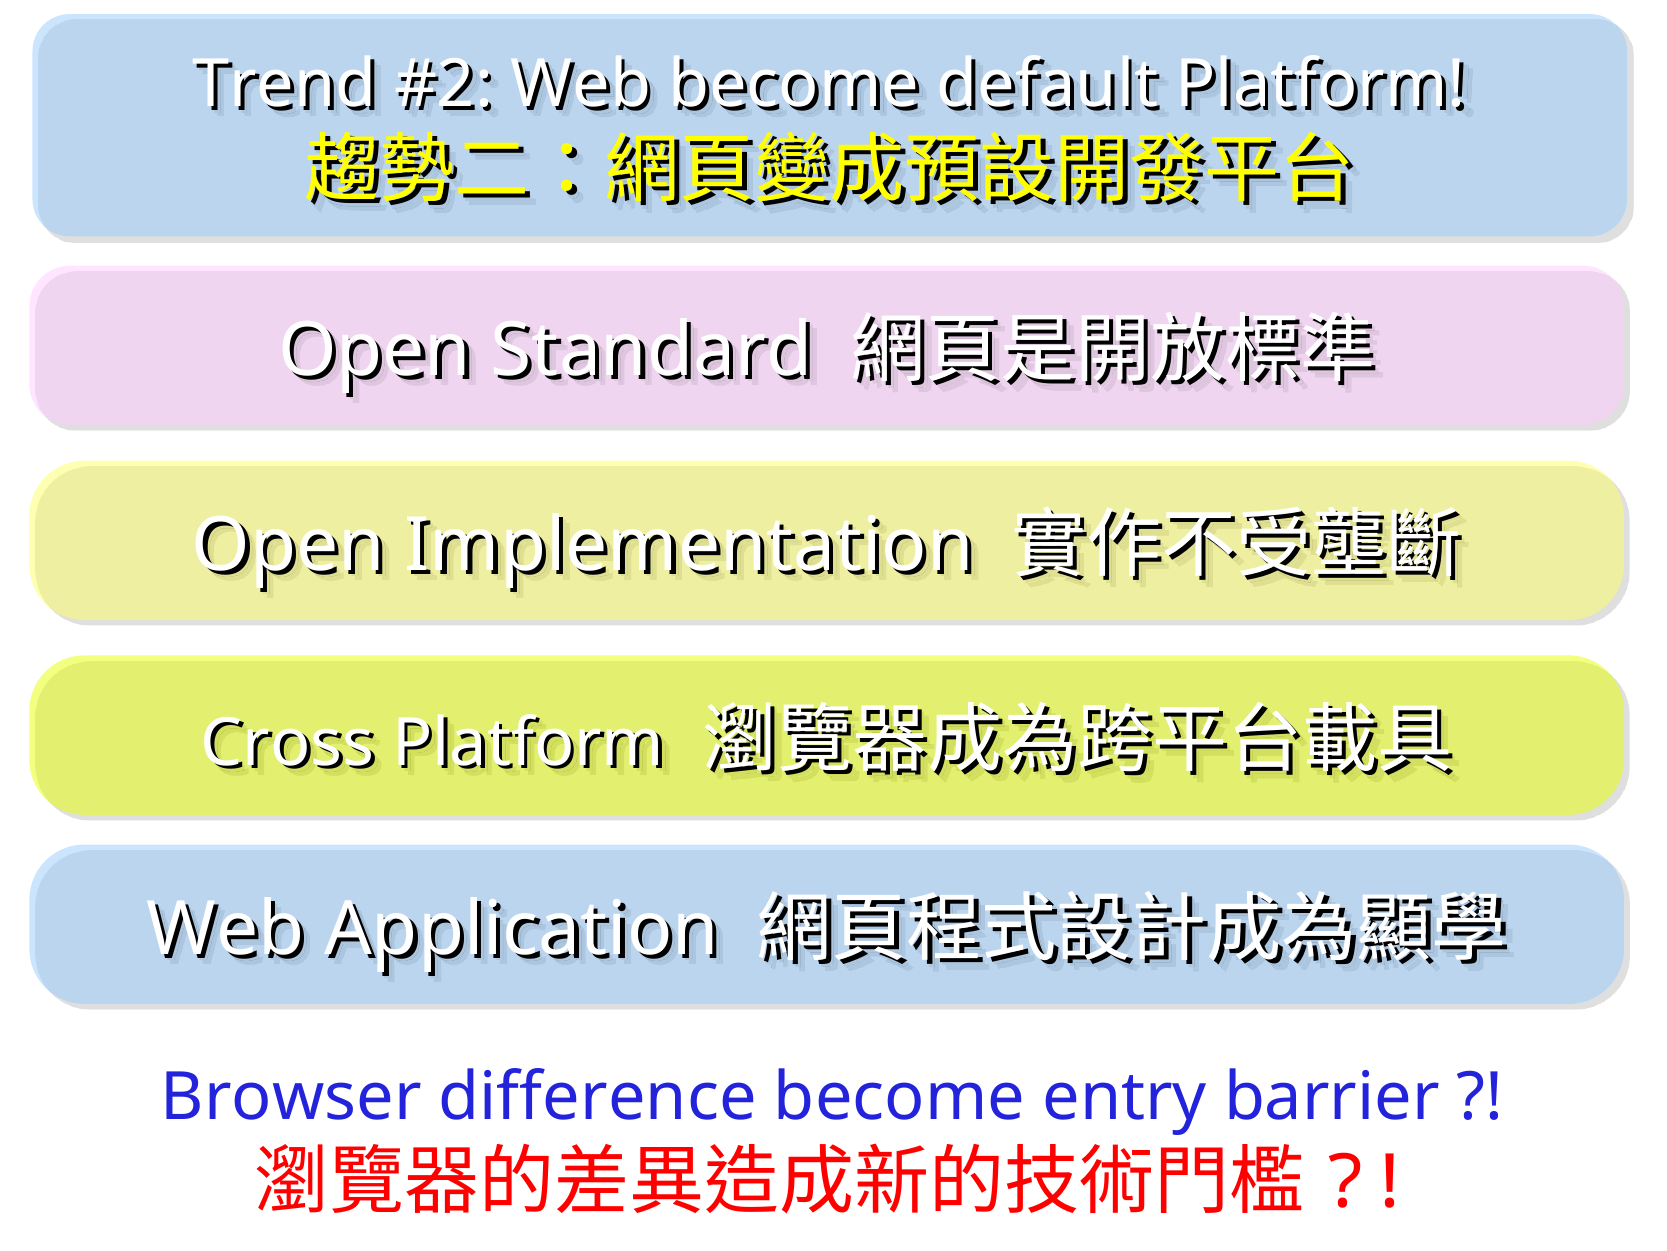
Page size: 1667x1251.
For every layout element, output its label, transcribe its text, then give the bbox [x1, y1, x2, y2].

text_box Trend #2: Web become default Platform! 趨勢二：網頁變成預設開發平台 [32, 14, 1628, 237]
text_box Cross Platform 瀏覽器成為跨平台載具 [29, 655, 1624, 815]
text_box Web Application 網頁程式設計成為顯學 [29, 844, 1624, 1004]
text_box Browser difference become entry barrier ?! 瀏覽器的差異造成新的技術門檻?! [0, 1045, 1667, 1231]
text_box Open Standard 網頁是開放標準 [29, 265, 1624, 426]
text_box Open Implementation 實作不受壟斷 [29, 460, 1624, 621]
